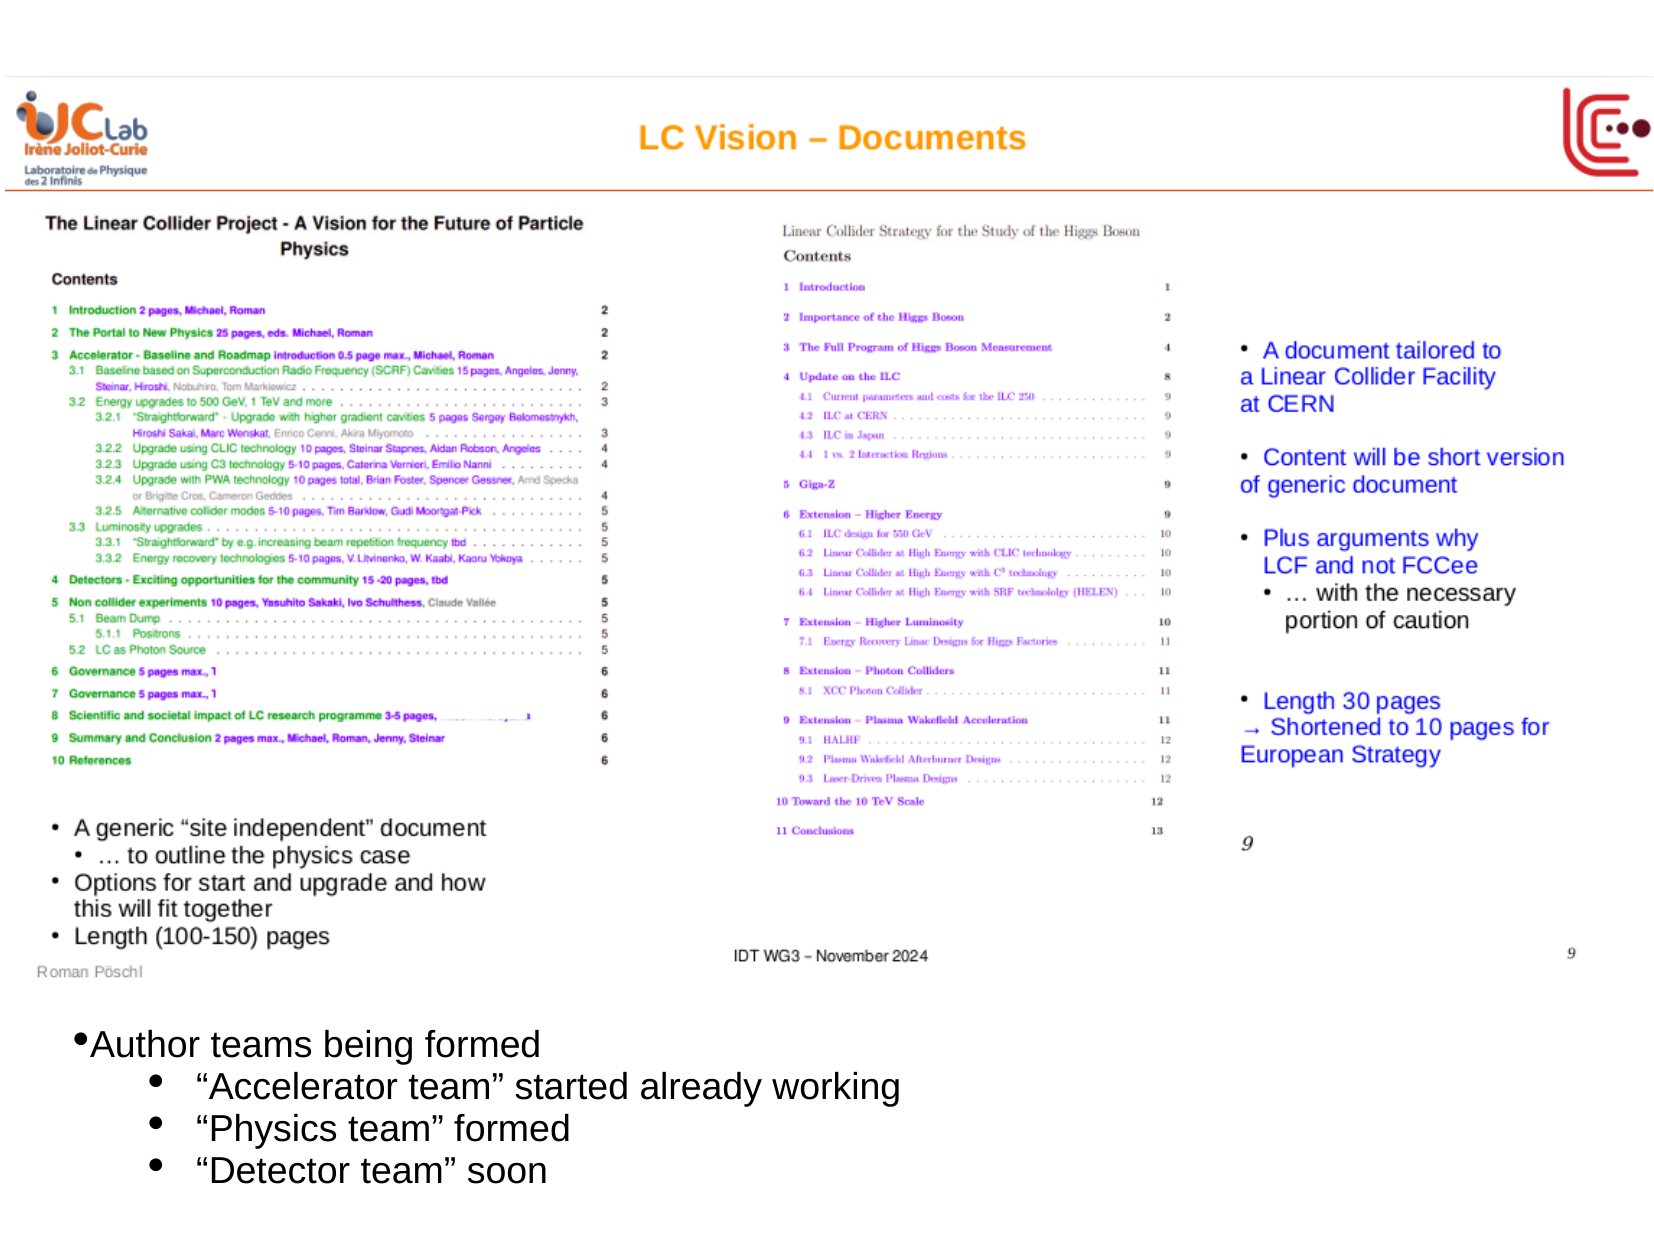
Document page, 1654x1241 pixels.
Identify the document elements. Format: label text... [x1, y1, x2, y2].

text_box Author teams being formed “Accelerator team” started already working “Physics team” formed “Detector team” soon [59, 1017, 917, 1200]
picture [5, 76, 1654, 1002]
